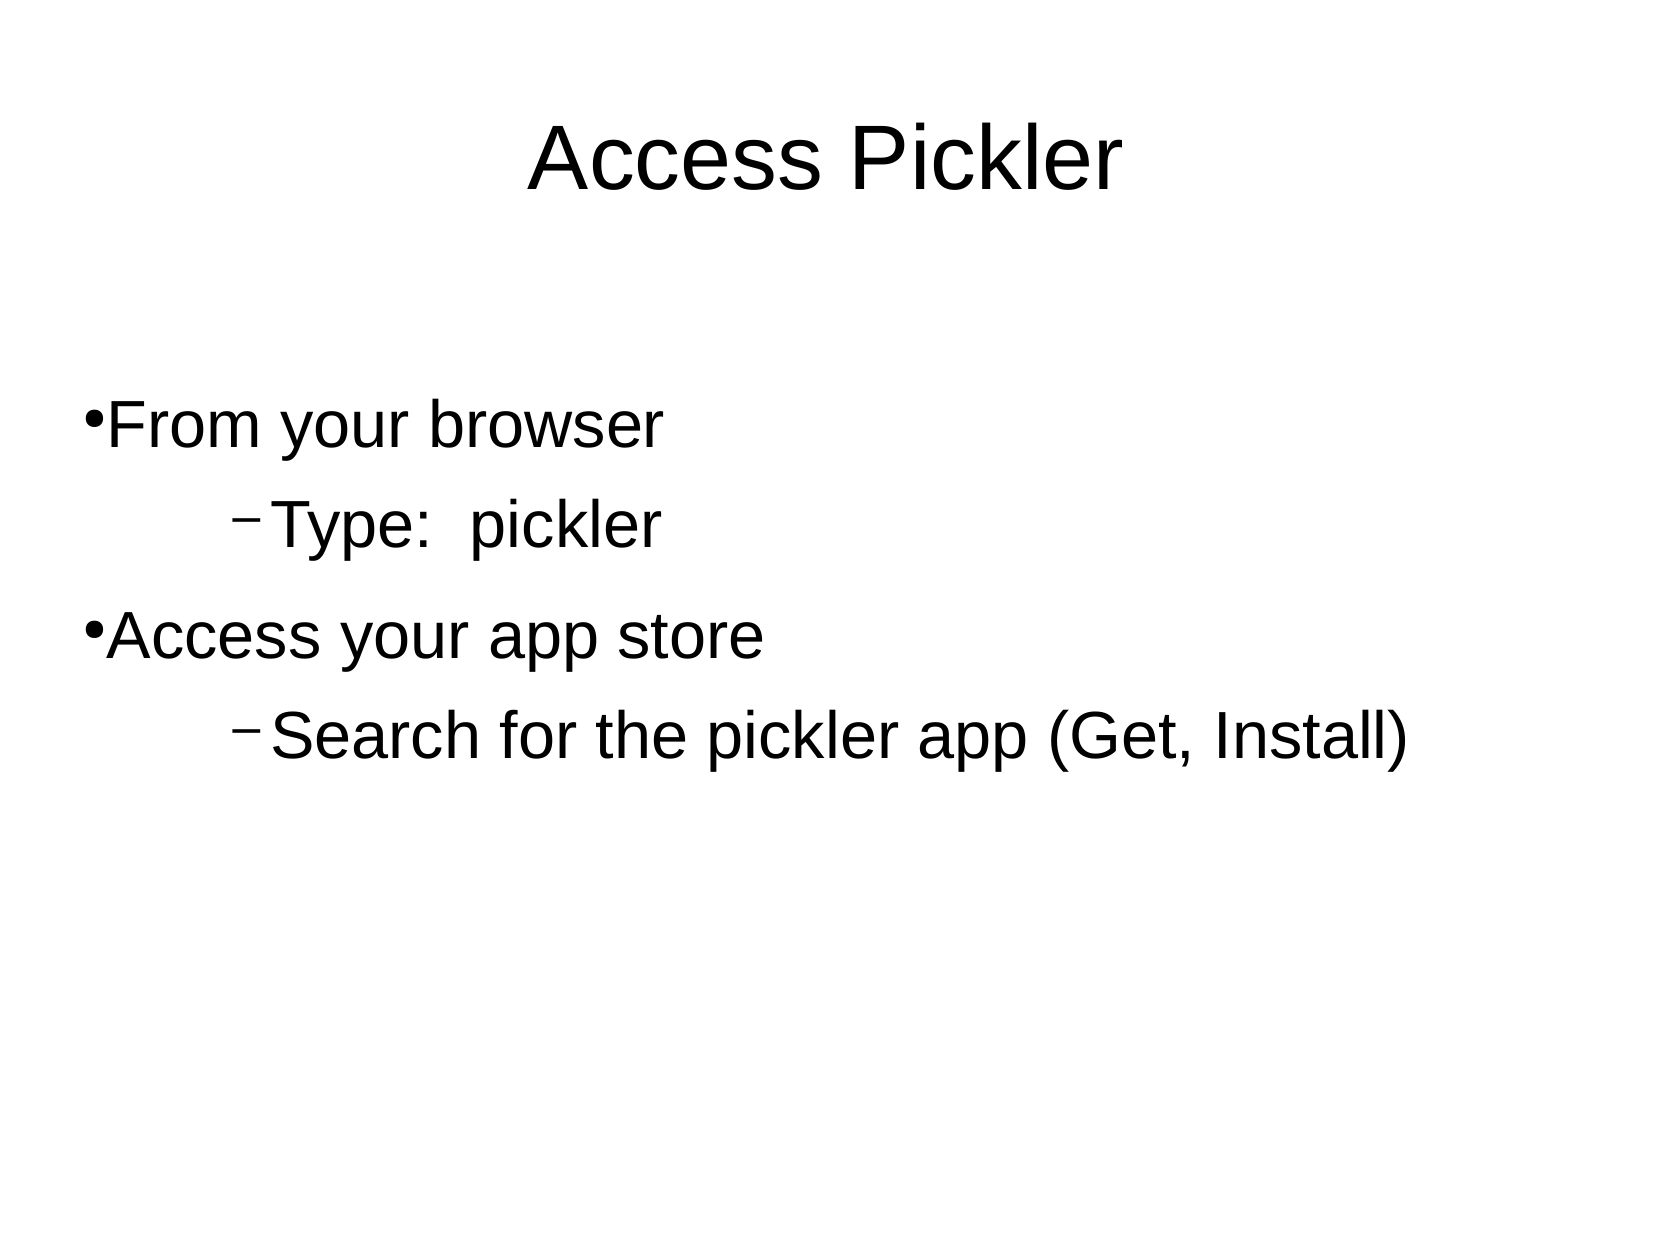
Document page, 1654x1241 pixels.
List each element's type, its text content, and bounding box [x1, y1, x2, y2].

list From your browser Type: pickler Access your app store Search for the pickler app (Get, Install) [82, 270, 1571, 991]
title Access Pickler [82, 49, 1571, 257]
